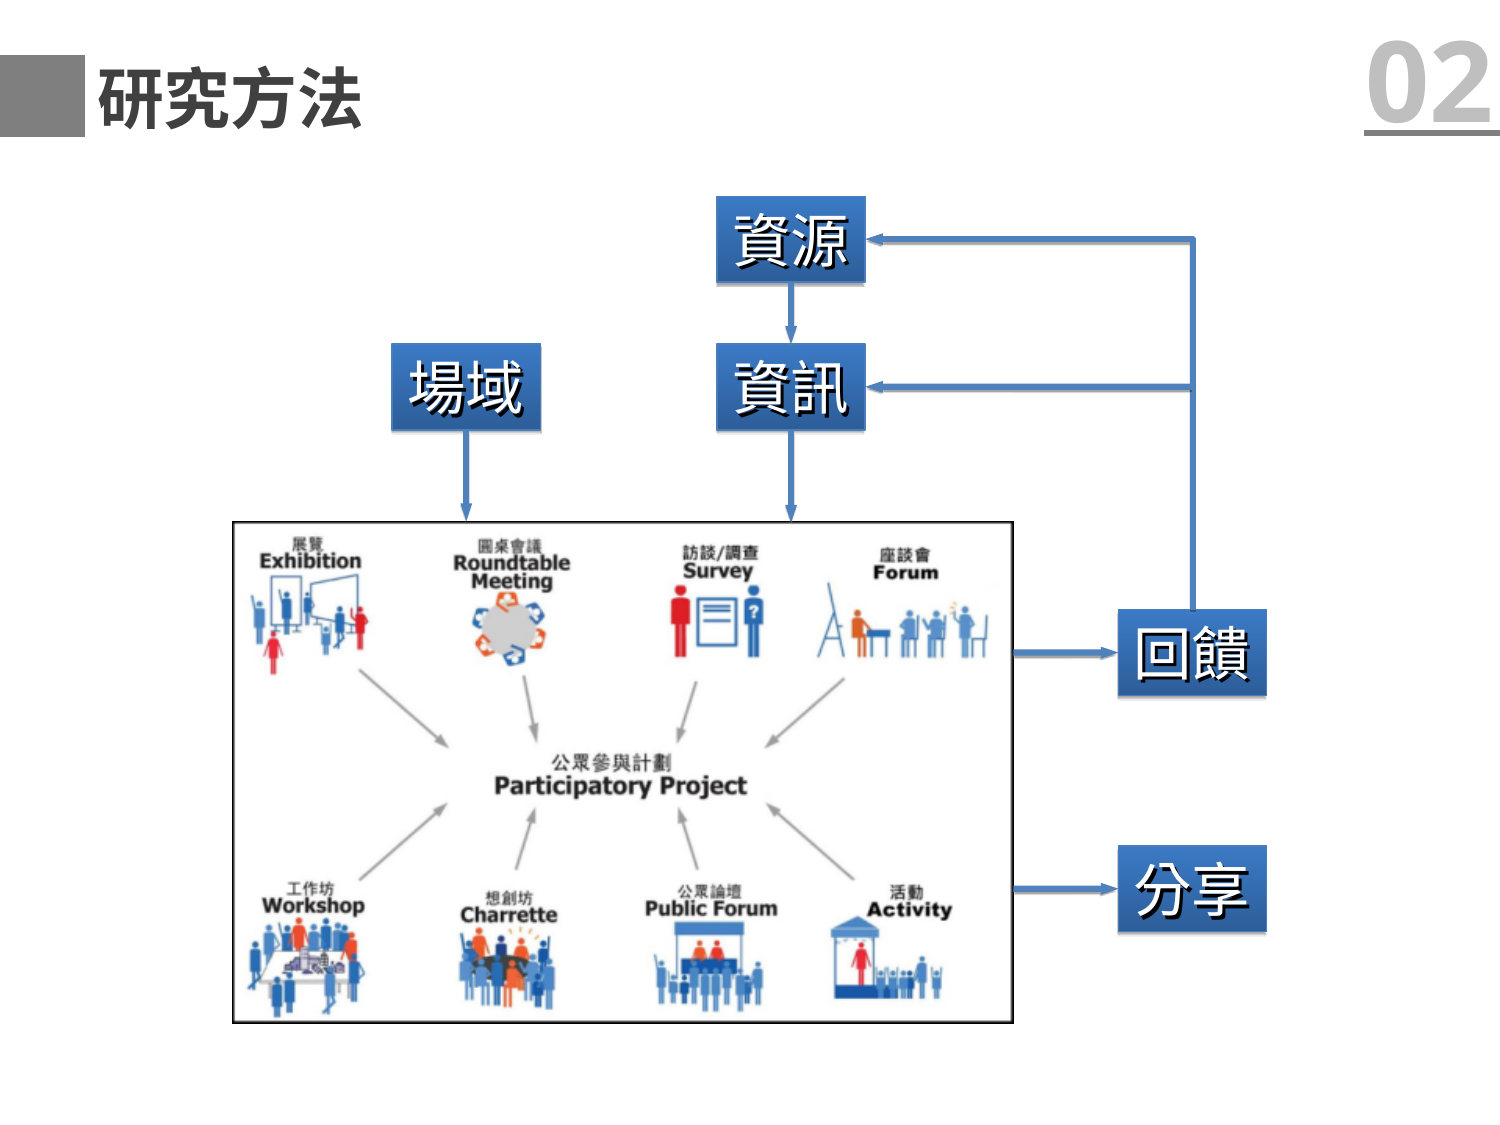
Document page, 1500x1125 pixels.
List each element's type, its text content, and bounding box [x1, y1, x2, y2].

picture [232, 521, 1014, 1024]
text_box 場域 [392, 343, 541, 430]
text_box 回饋 [1118, 609, 1267, 696]
title 研究方法 [82, 49, 1426, 142]
text_box 分享 [1118, 845, 1267, 932]
text_box 資源 [717, 196, 866, 283]
text_box 資訊 [717, 343, 866, 430]
